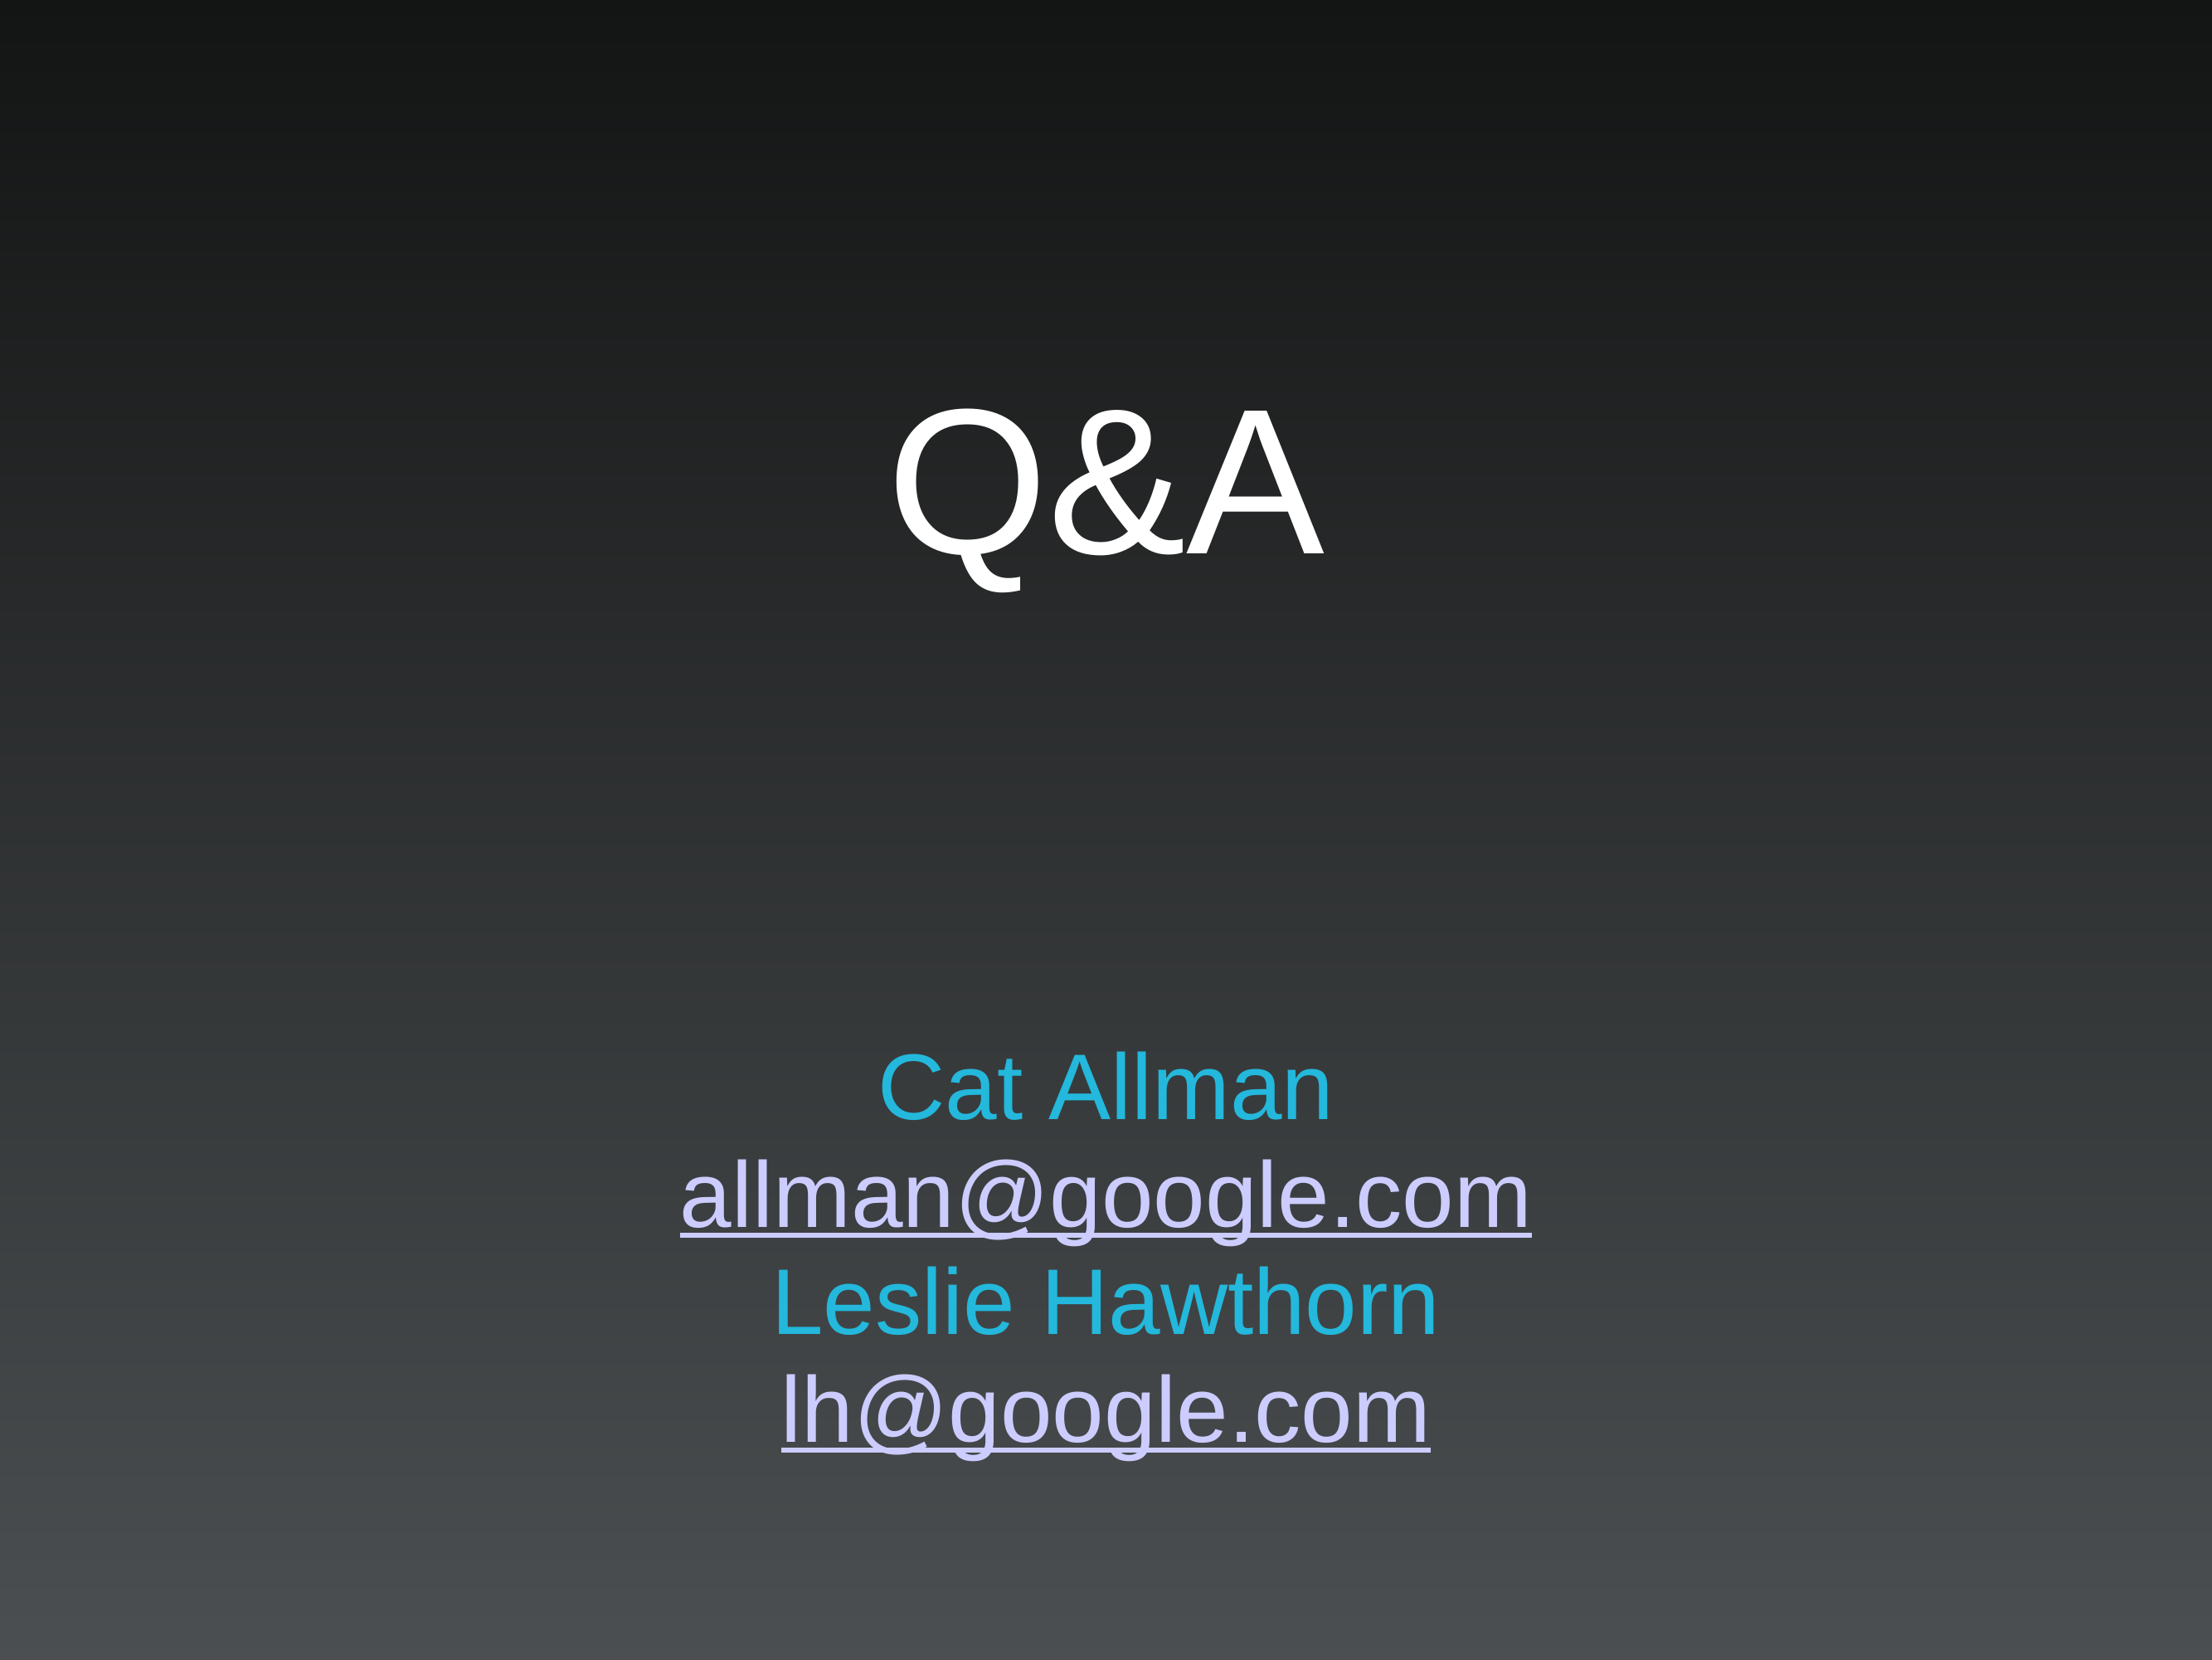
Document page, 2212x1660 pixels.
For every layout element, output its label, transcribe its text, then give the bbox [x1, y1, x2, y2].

title Q&A [152, 304, 2060, 667]
list Cat Allman allman@google.com Leslie Hawthorn lh@google.com [152, 1028, 2060, 1514]
